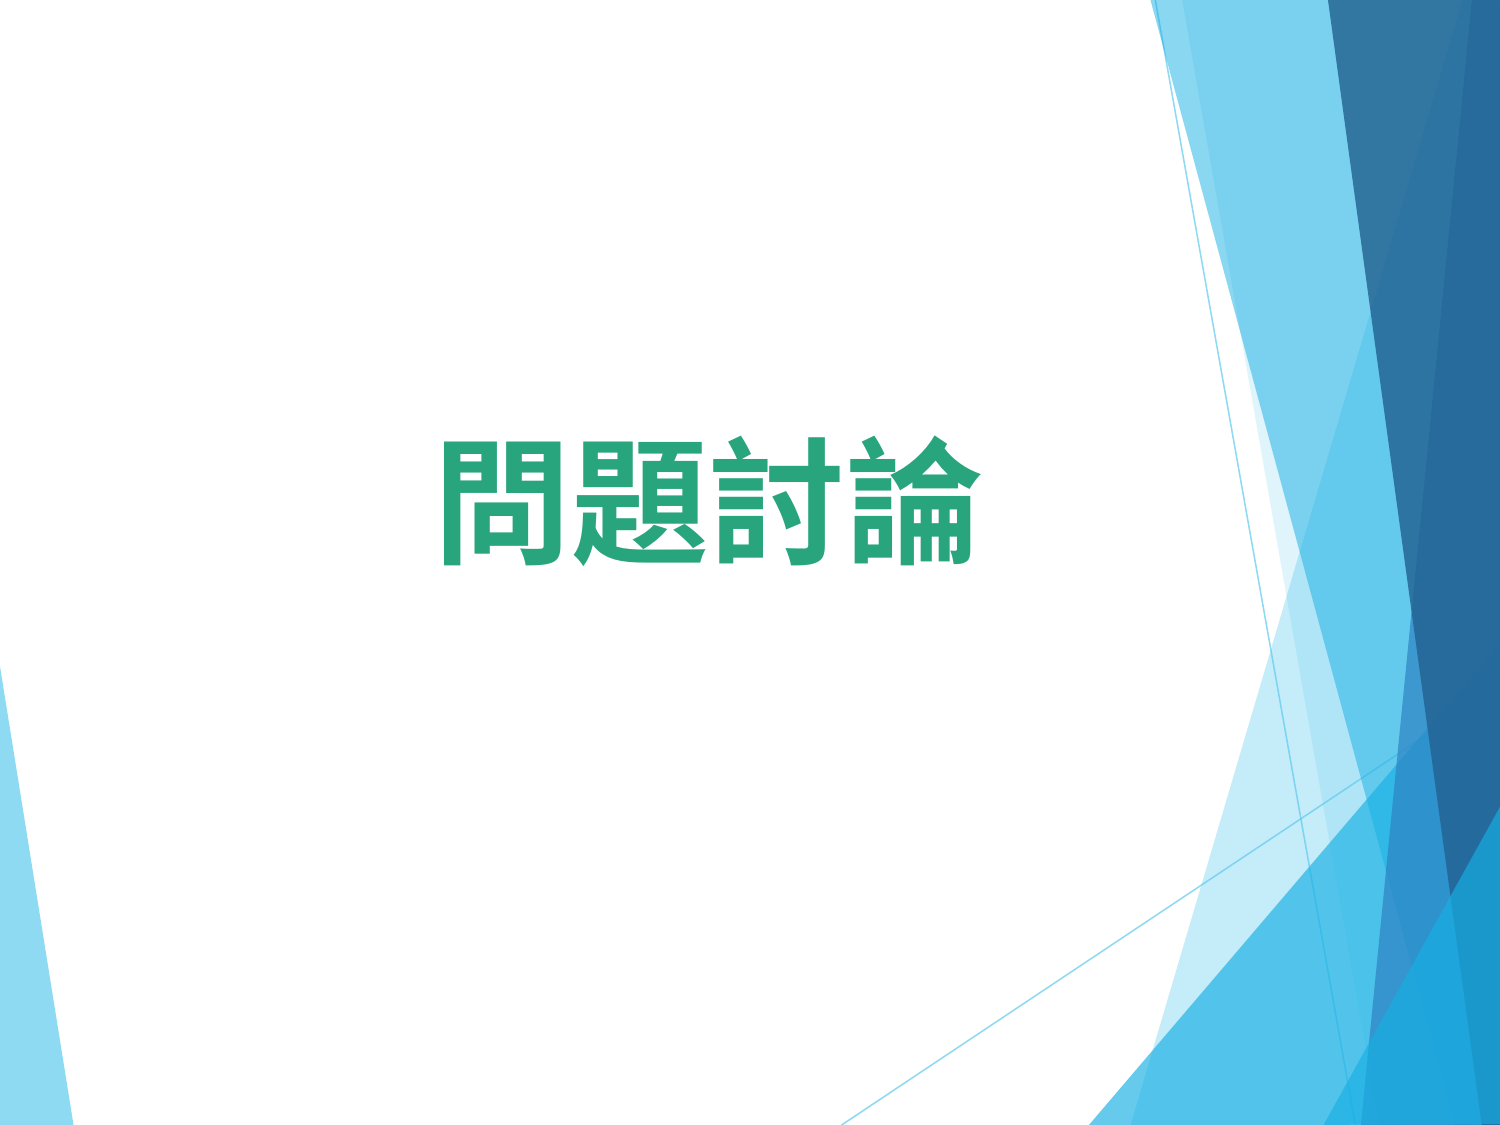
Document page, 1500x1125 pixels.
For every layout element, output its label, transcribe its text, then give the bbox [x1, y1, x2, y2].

text_box 問題討論 [147, 408, 1270, 590]
